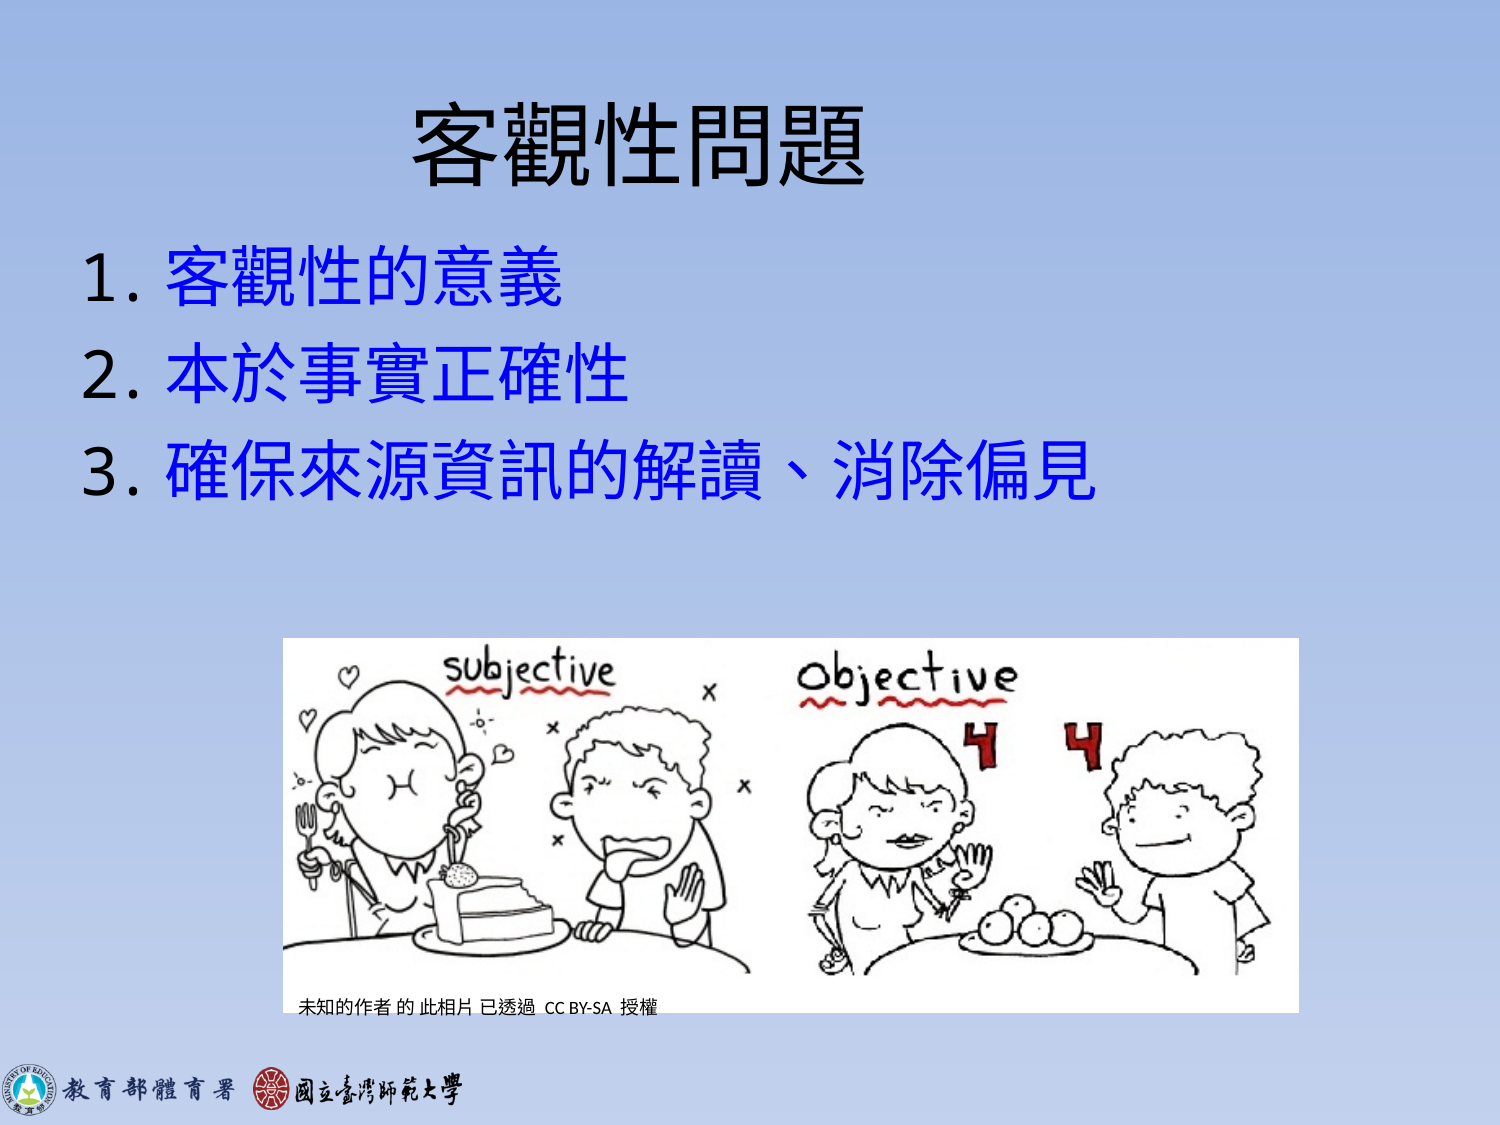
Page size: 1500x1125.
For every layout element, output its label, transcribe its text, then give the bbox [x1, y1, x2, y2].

text_box 未知的作者 的 此相片 已透過 CC BY-SA 授權 [283, 988, 1113, 1027]
picture [283, 638, 1299, 1013]
list 客觀性的意義 本於事實正確性 確保來源資訊的解讀、消除偏見 [64, 227, 1319, 1080]
title 客觀性問題 [70, 66, 1245, 221]
